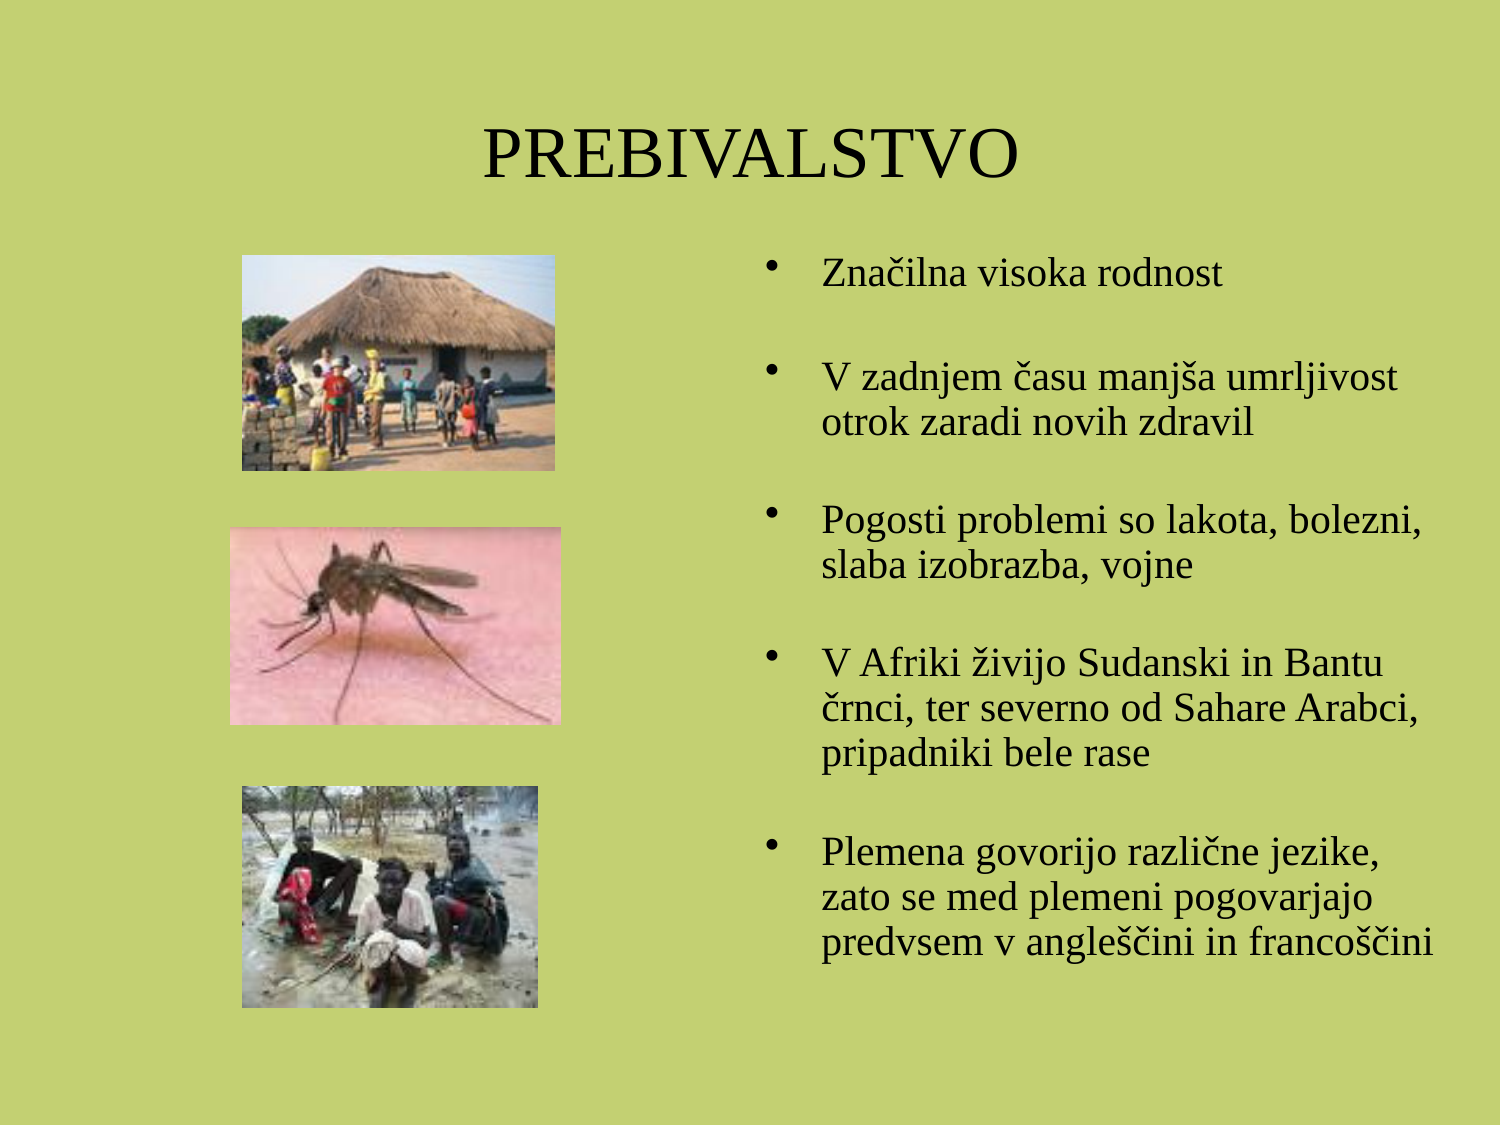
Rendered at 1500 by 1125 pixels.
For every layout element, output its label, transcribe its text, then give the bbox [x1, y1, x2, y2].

title PREBIVALSTVO [76, 54, 1427, 243]
picture [242, 255, 555, 472]
picture [230, 527, 561, 725]
list Značilna visoka rodnost V zadnjem času manjša umrljivost otrok zaradi novih zdravil Pogosti problemi so lakota, bolezni, slaba izobrazba, vojne V Afriki živijo Sudanski in Bantu črnci, ter severno od Sahare Arabci, pripadniki bele rase Plemena govorijo različne jezike, zato se med plemeni pogovarjajo predvsem v angleščini in francoščini [750, 243, 1459, 1094]
picture [242, 786, 538, 1008]
